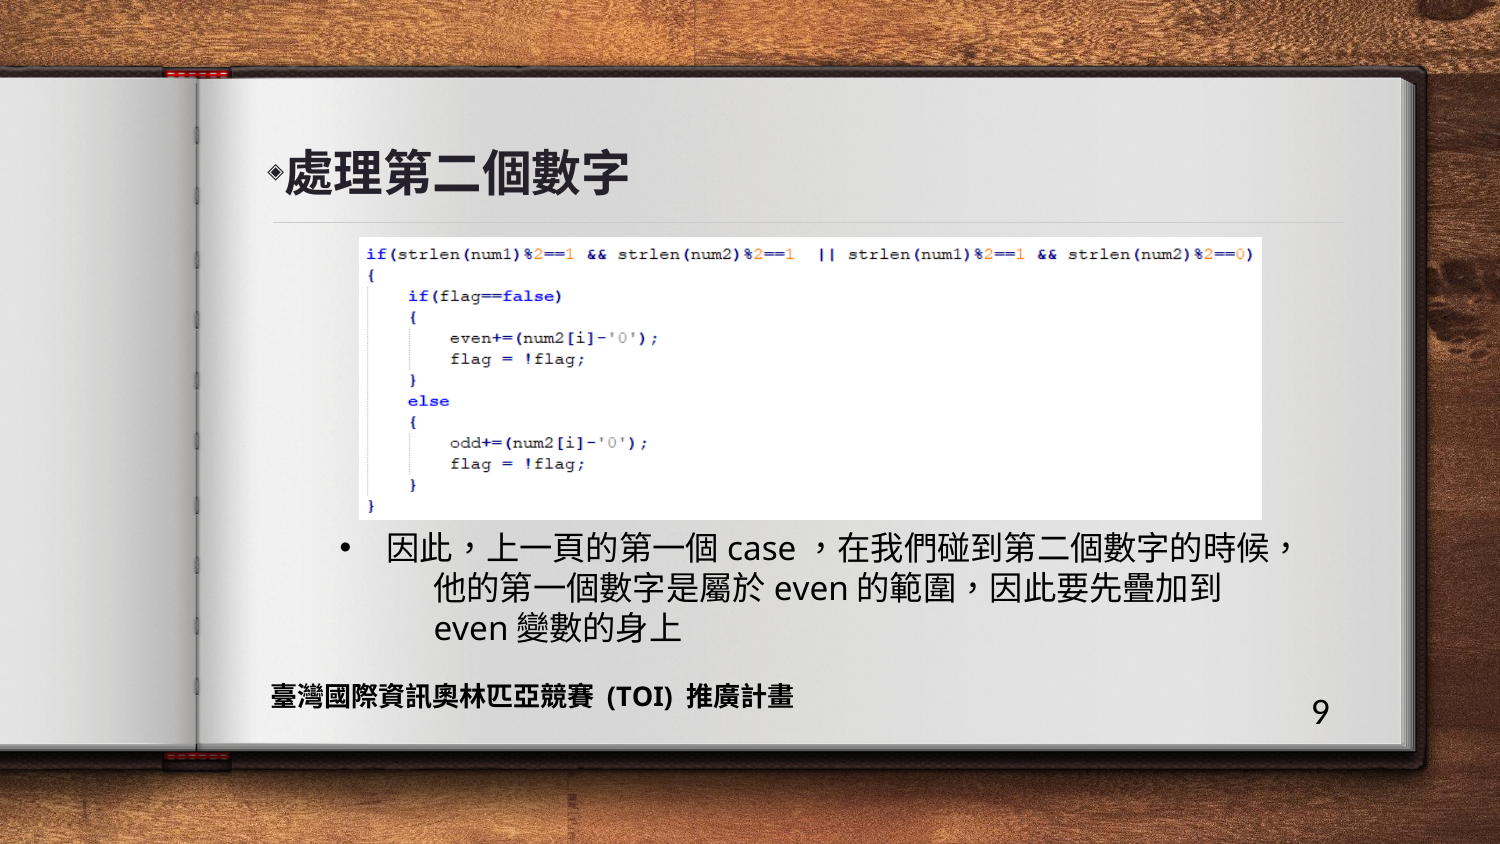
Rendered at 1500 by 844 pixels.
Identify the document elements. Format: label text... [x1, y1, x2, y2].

picture [359, 237, 1262, 520]
list 處理第二個數字 [252, 126, 1194, 216]
text_box 因此，上一頁的第一個case，在我們碰到第二個數字的時候，他的第一個數字是屬於even的範圍，因此要先疊加到even變數的身上 [324, 519, 1296, 656]
text_box 8 [1295, 672, 1386, 737]
